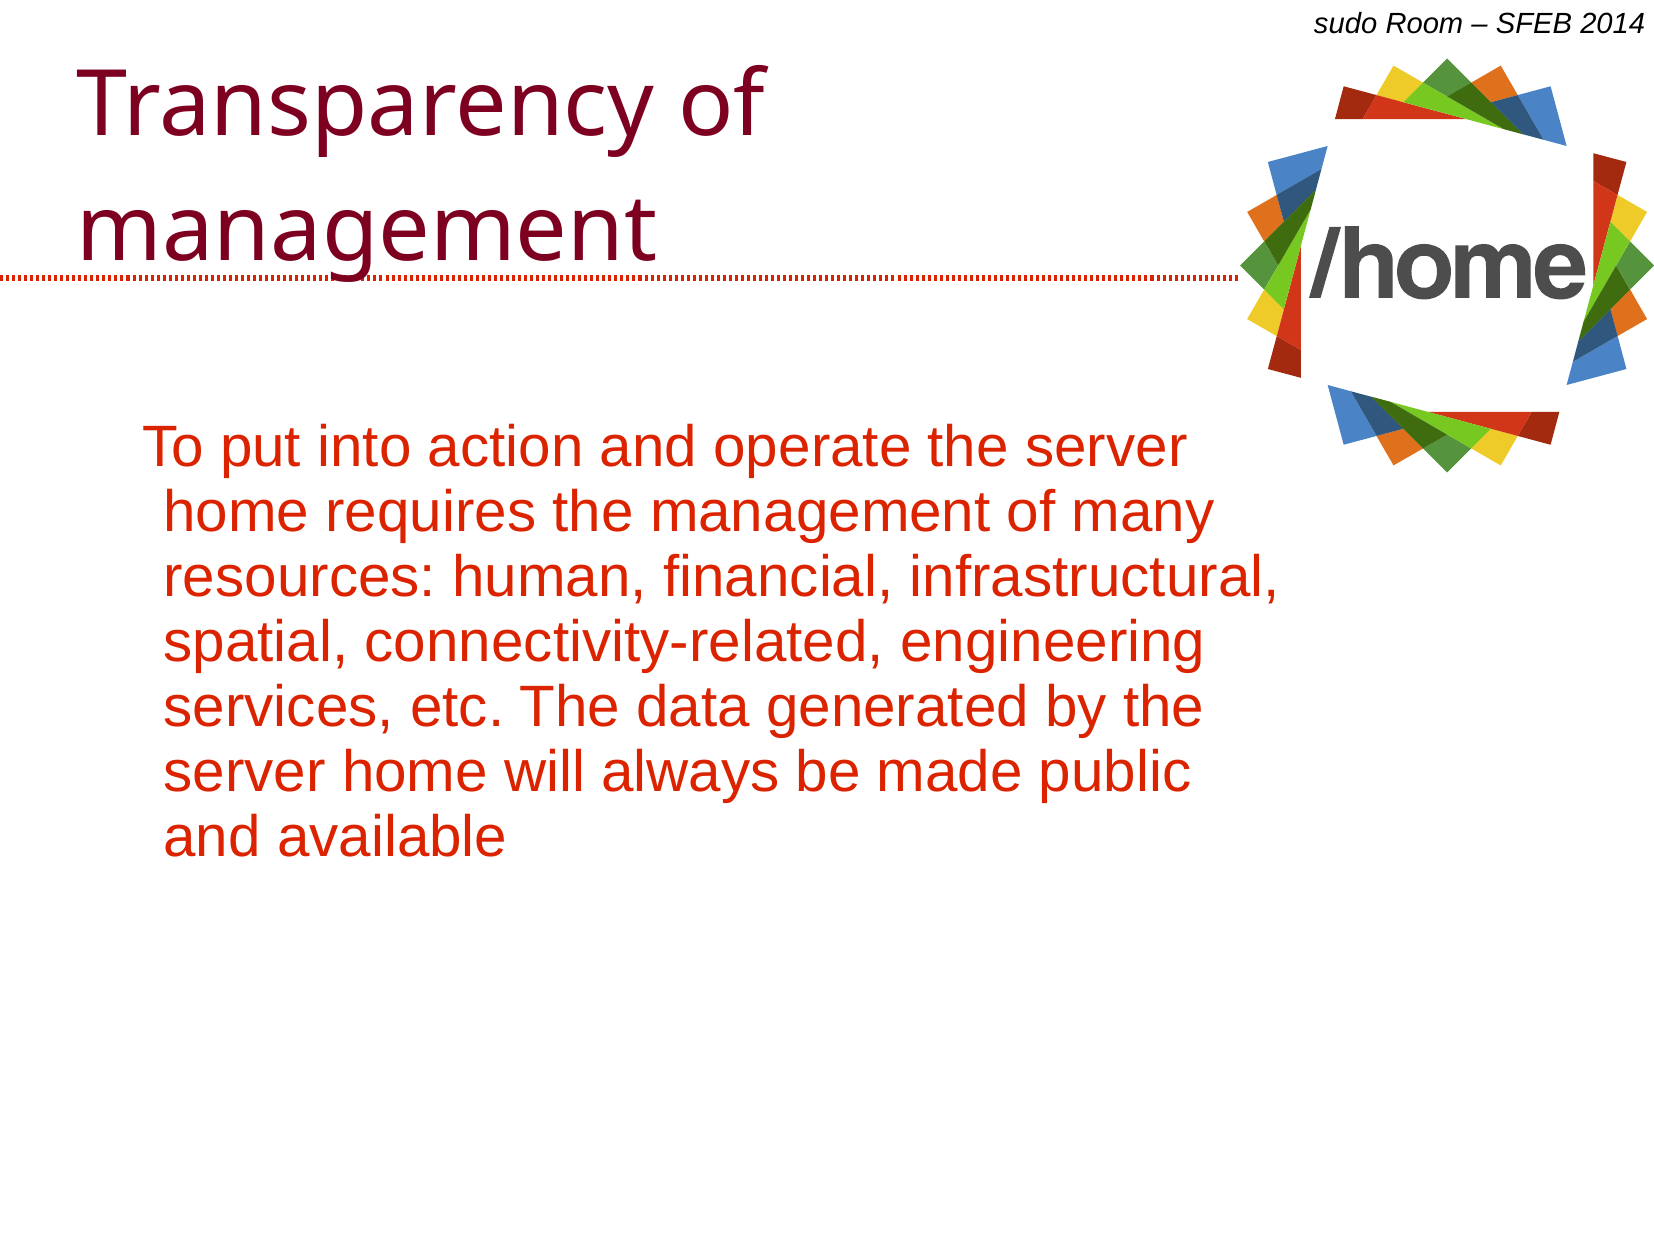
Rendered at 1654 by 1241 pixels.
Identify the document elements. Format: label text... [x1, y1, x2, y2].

list To put into action and operate the server home requires the management of many resources: human, financial, infrastructural, spatial, connectivity-related, engineering services, etc. The data generated by the server home will always be made public and available [88, 413, 1300, 1152]
picture [1240, 58, 1654, 473]
text_box sudo Room – SFEB 2014 [1299, 0, 1654, 48]
title Transparency of management [76, 55, 1093, 270]
